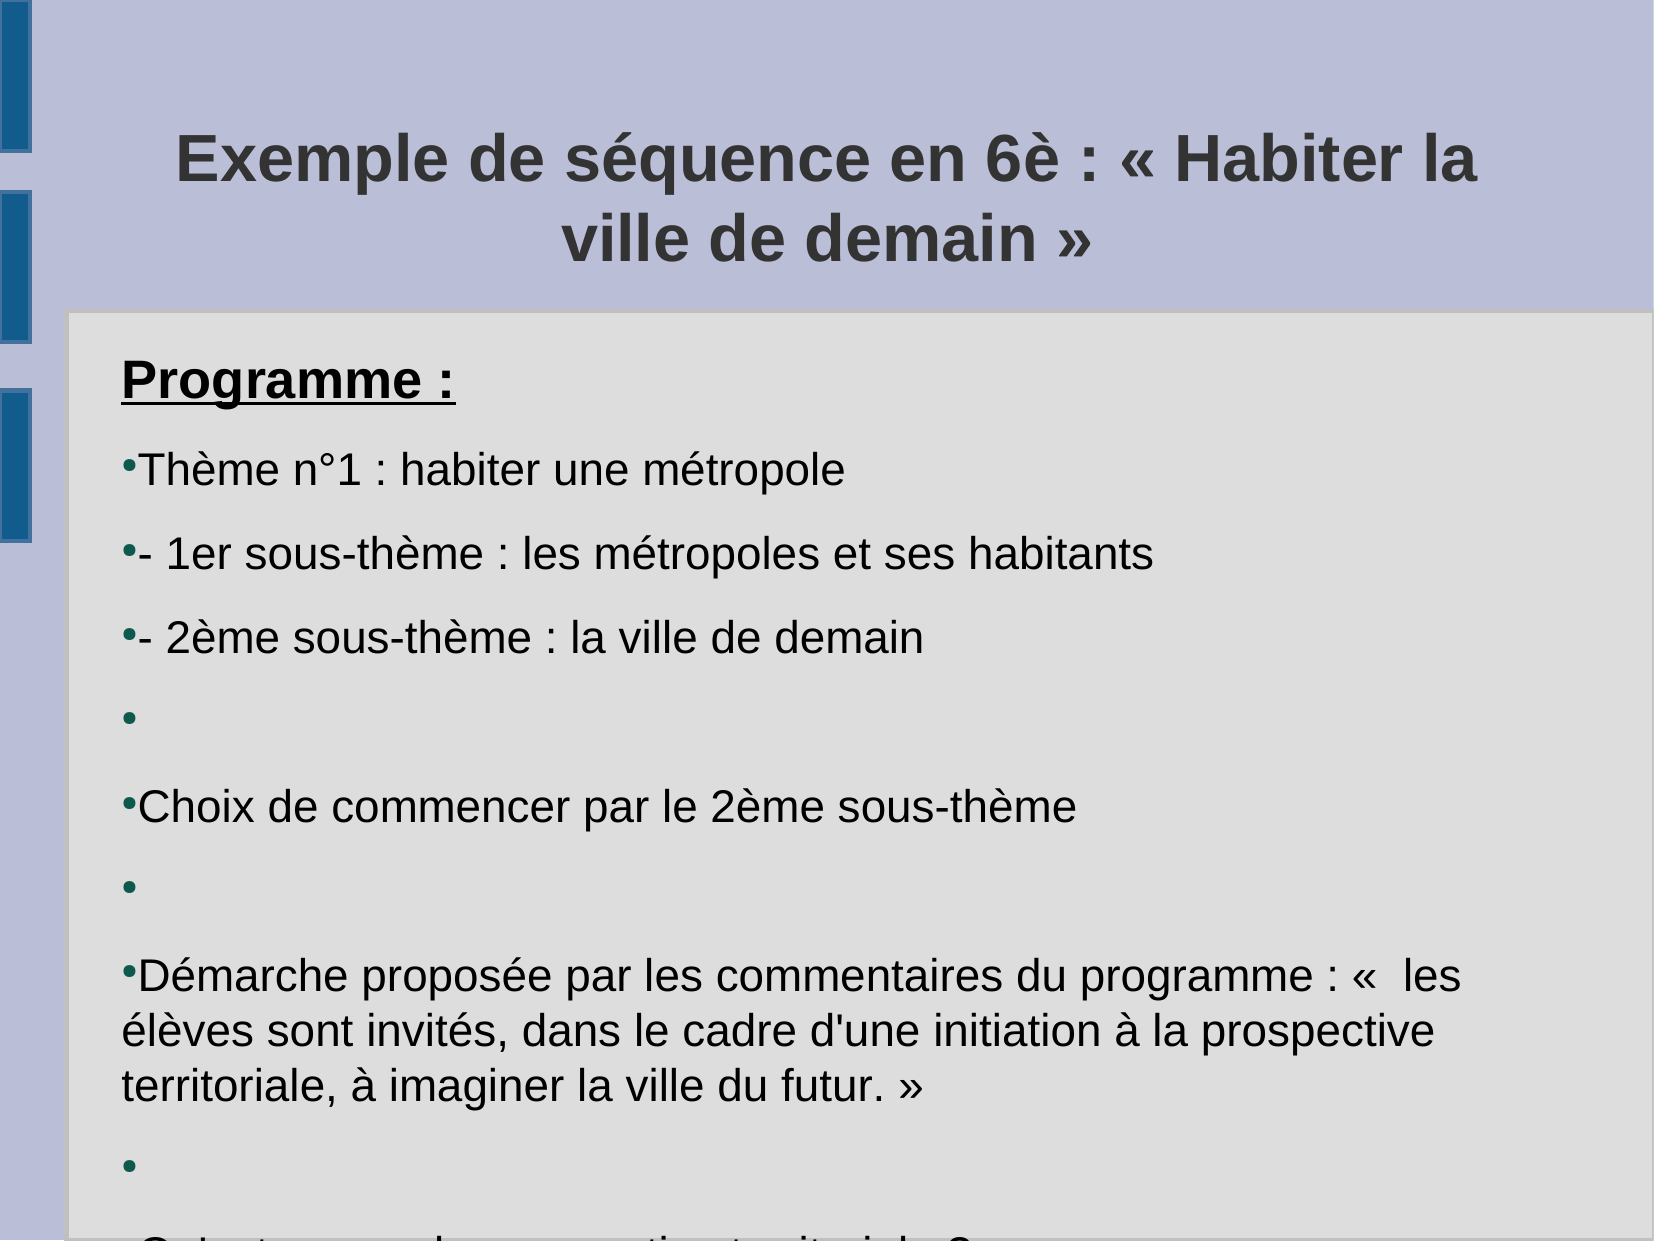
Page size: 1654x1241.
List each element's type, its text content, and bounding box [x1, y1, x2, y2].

list Programme : Thème n°1 : habiter une métropole - 1er sous-thème : les métropoles et ses habitants - 2ème sous-thème : la ville de demain Choix de commencer par le 2ème sous-thème Démarche proposée par les commentaires du programme : « les élèves sont invités, dans le cadre d'une initiation à la prospective territoriale, à imaginer la ville du futur. » Qu'est-ce que la prospective territoriale ? [121, 344, 1534, 1241]
title Exemple de séquence en 6è : « Habiter la ville de demain » [121, 91, 1534, 299]
